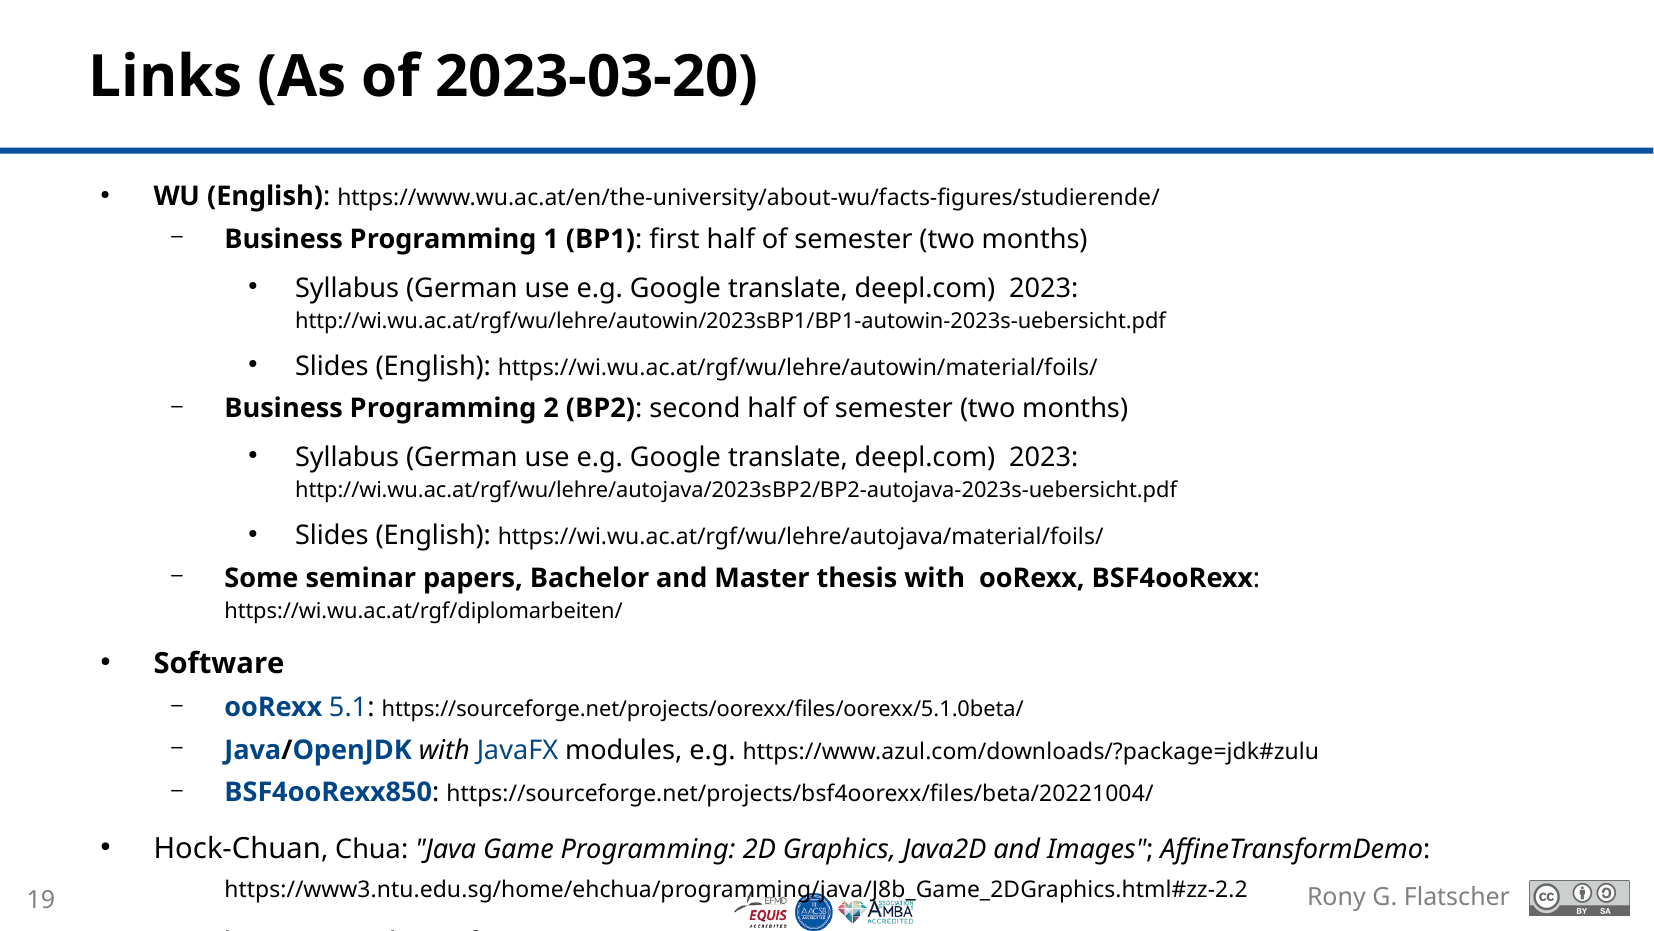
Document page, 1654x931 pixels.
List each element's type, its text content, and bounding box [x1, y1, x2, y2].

title Links (As of 2023-03-20) [29, 0, 1654, 148]
picture [800, 889, 807, 896]
picture [881, 889, 888, 896]
picture [895, 889, 902, 896]
list WU (English): https://www.wu.ac.at/en/the-university/about-wu/facts-figures/studierende/ Business Programming 1 (BP1): first half of semester (two months) Syllabus (German use e.g. Google translate, deepl.com) 2023: http://wi.wu.ac.at/rgf/wu/lehre/autowin/2023sBP1/BP1-autowin-2023s-uebersicht.pdf Slides (English): https://wi.wu.ac.at/rgf/wu/lehre/autowin/material/foils/ Business Programming 2 (BP2): second half of semester (two months) Syllabus (German use e.g. Google translate, deepl.com) 2023: http://wi.wu.ac.at/rgf/wu/lehre/autojava/2023sBP2/BP2-autojava-2023s-uebersicht.pdf Slides (English): https://wi.wu.ac.at/rgf/wu/lehre/autojava/material/foils/ Some seminar papers, Bachelor and Master thesis with ooRexx, BSF4ooRexx: https://wi.wu.ac.at/rgf/diplomarbeiten/ Software ooRexx 5.1: https://sourceforge.net/projects/oorexx/files/oorexx/5.1.0beta/ Java/OpenJDK with JavaFX modules, e.g. https://www.azul.com/downloads/?package=jdk#zulu BSF4ooRexx850: https://sourceforge.net/projects/bsf4oorexx/files/beta/20221004/ Hock-Chuan, Chua: "Java Game Programming: 2D Graphics, Java2D and Images"; AffineTransformDemo: https://www3.ntu.edu.sg/home/ehchua/programming/java/J8b_Game_2DGraphics.html#zz-2.2 REXX history (initial specification): https://speleotrove.com/rexxhist/REXinitspec-1979.pdf [82, 177, 1639, 857]
picture [734, 889, 913, 931]
